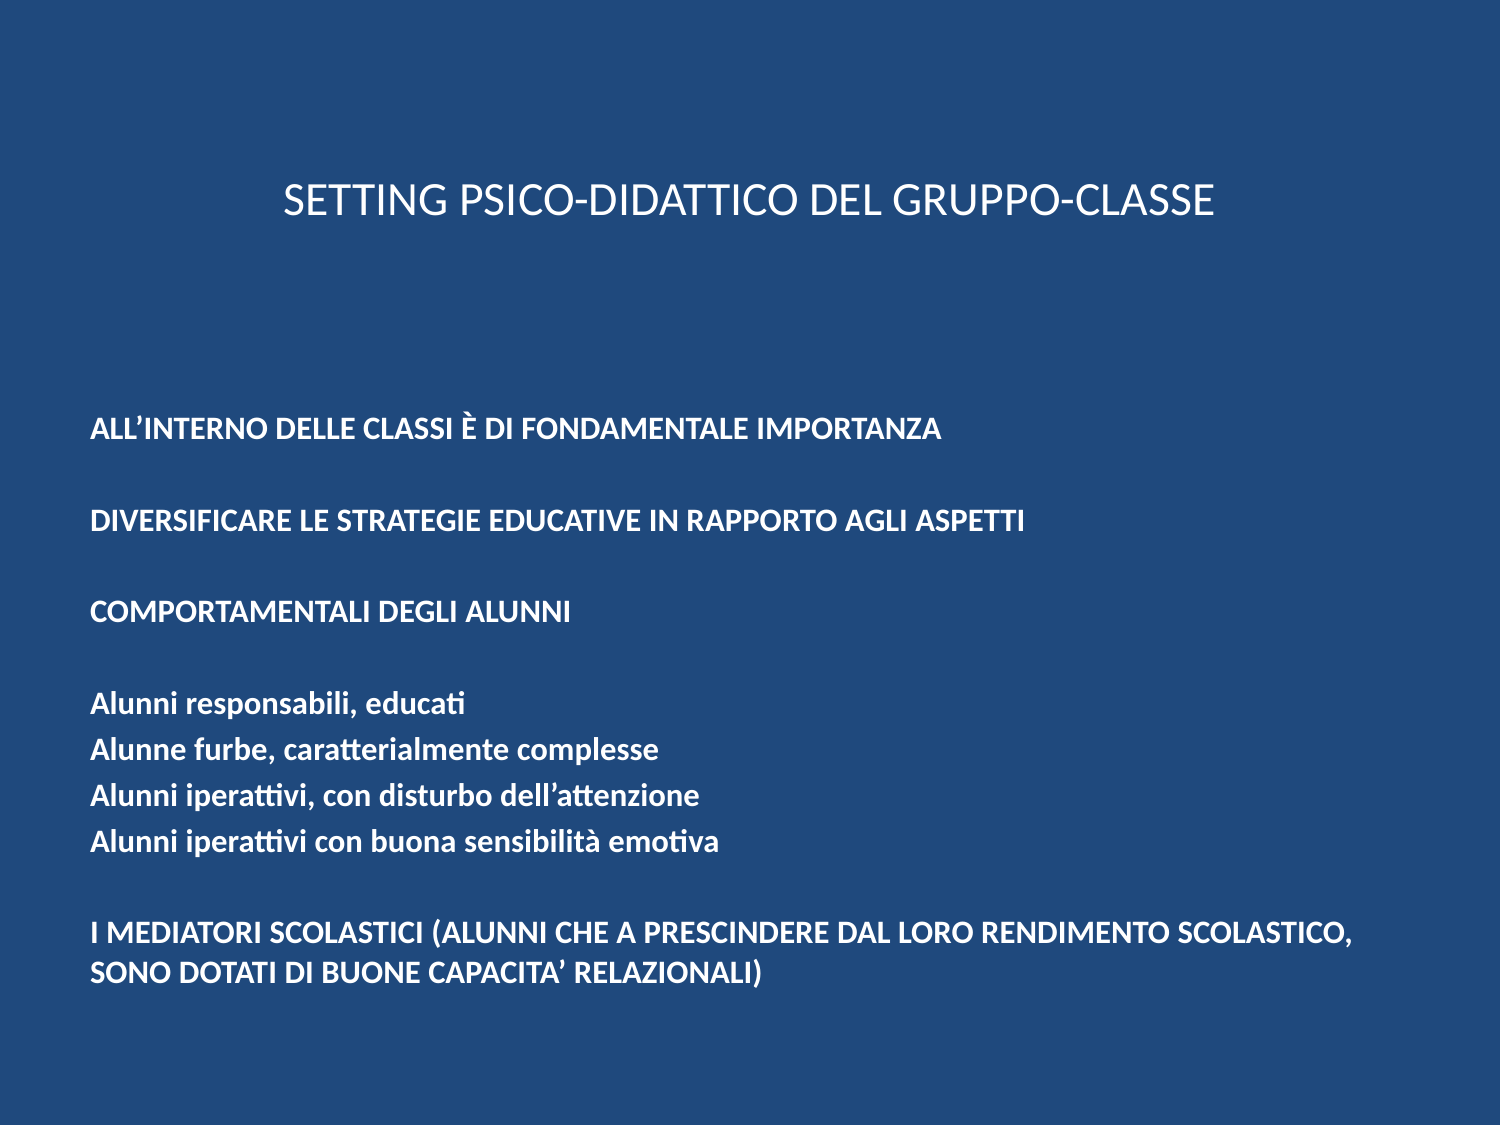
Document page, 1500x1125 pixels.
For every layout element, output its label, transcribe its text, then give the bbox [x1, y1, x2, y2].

title SETTING PSICO-DIDATTICO DEL GRUPPO-CLASSE [75, 45, 1425, 233]
list ALL’INTERNO DELLE CLASSI È DI FONDAMENTALE IMPORTANZA DIVERSIFICARE LE STRATEGIE EDUCATIVE IN RAPPORTO AGLI ASPETTI COMPORTAMENTALI DEGLI ALUNNI Alunni responsabili, educati Alunne furbe, caratterialmente complesse Alunni iperattivi, con disturbo dell’attenzione Alunni iperattivi con buona sensibilità emotiva I MEDIATORI SCOLASTICI (ALUNNI CHE A PRESCINDERE DAL LORO RENDIMENTO SCOLASTICO, SONO DOTATI DI BUONE CAPACITA’ RELAZIONALI) [75, 262, 1425, 1005]
